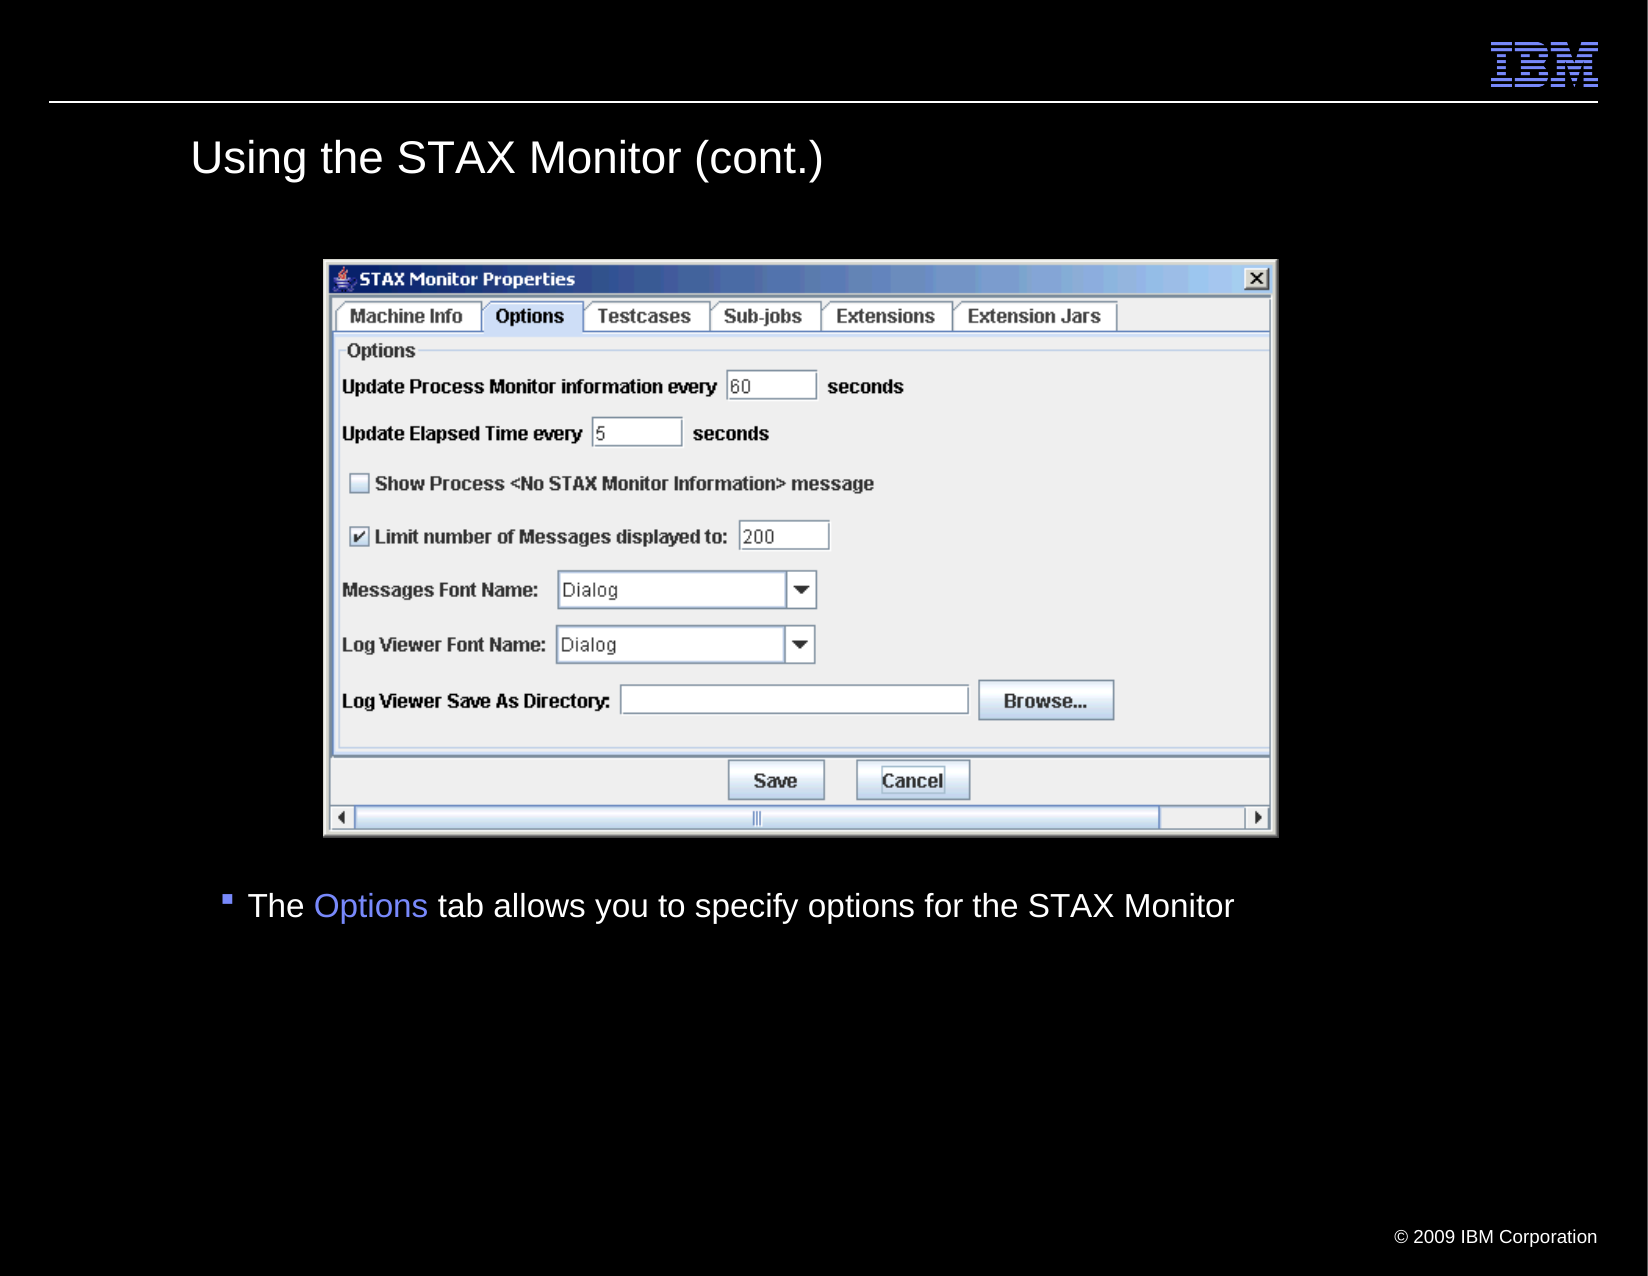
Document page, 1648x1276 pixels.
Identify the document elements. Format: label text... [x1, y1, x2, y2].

text_box The Options tab allows you to specify options for the STAX Monitor [219, 219, 1570, 925]
title Using the STAX Monitor (cont.) [173, 125, 1648, 219]
picture [1491, 42, 1598, 87]
picture [323, 259, 1279, 838]
